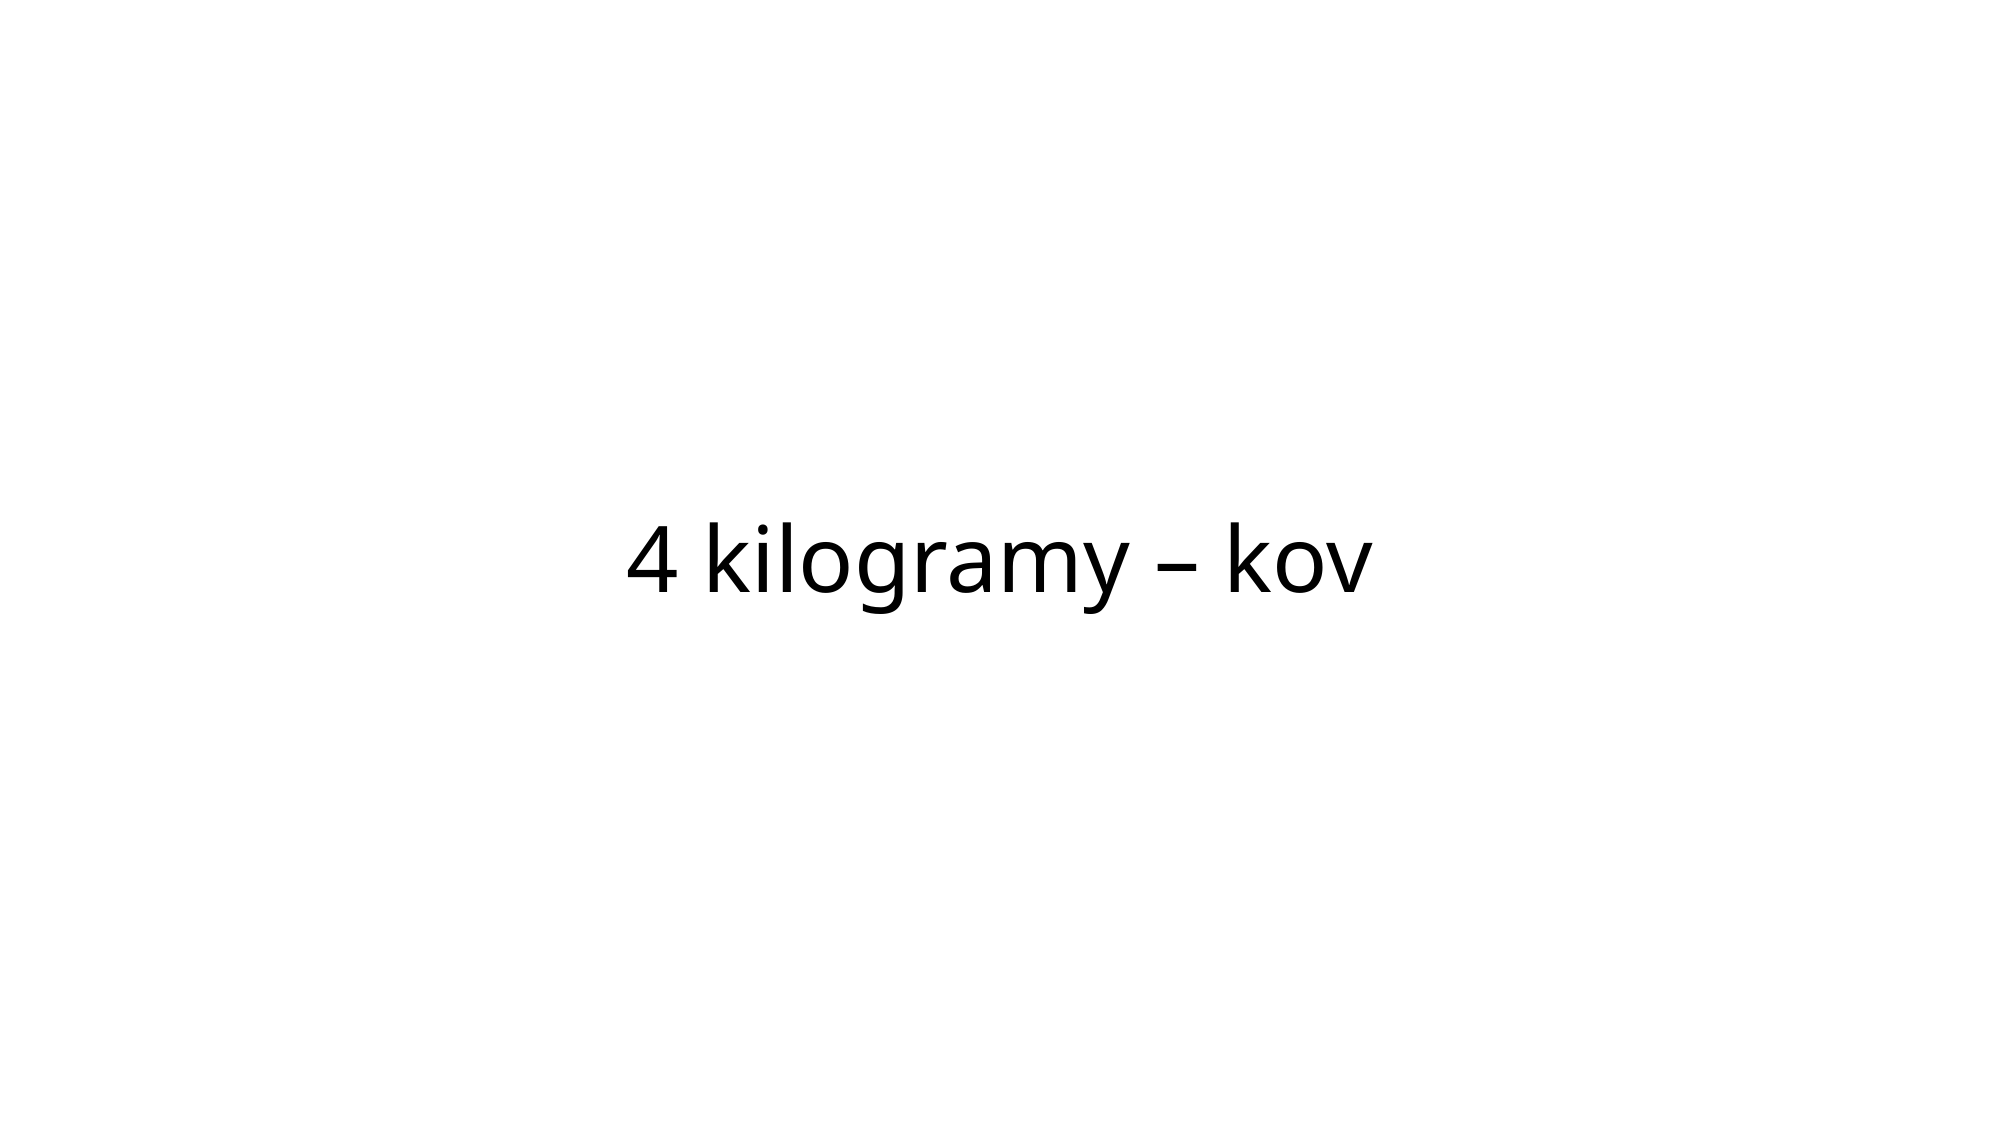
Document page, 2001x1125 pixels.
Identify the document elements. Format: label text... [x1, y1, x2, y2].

title 4 kilogramy – kov [137, 453, 1863, 672]
